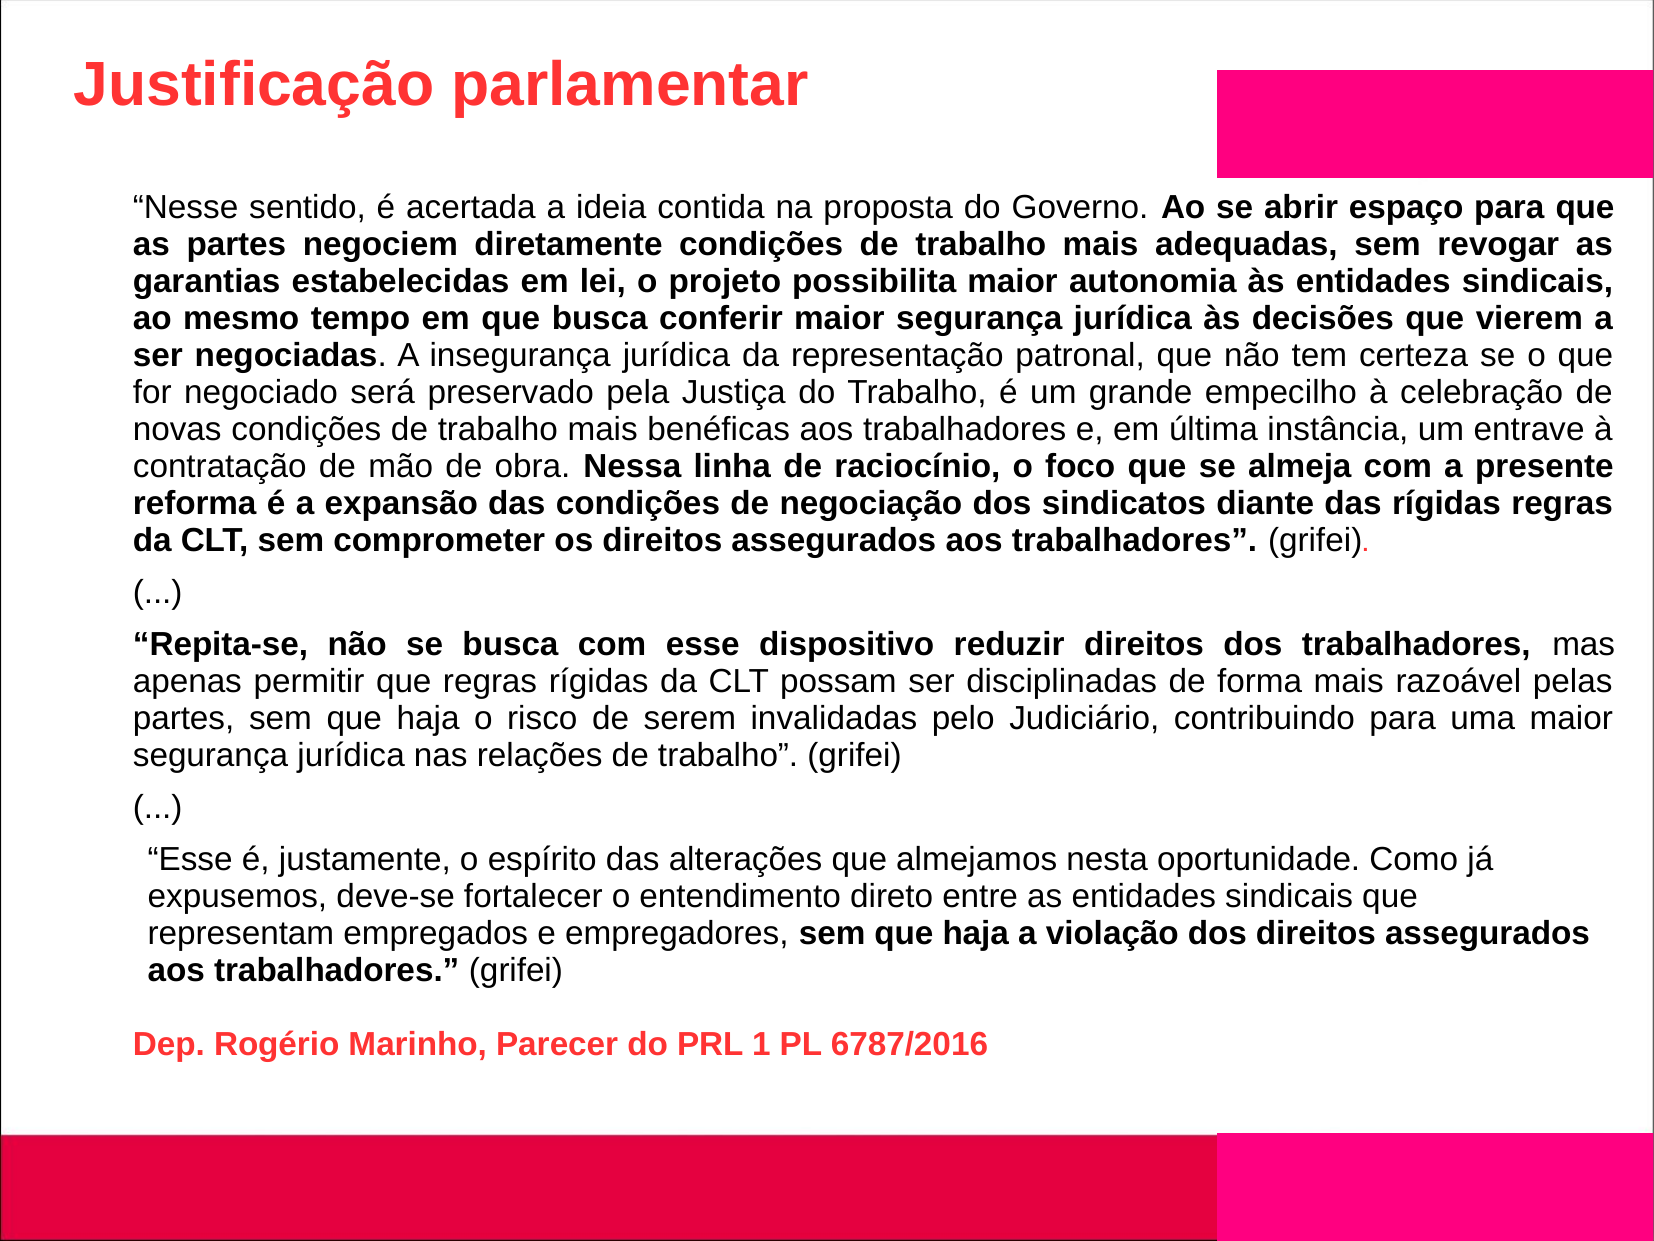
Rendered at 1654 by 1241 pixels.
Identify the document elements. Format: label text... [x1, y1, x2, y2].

text_box Justificação parlamentar “Nesse sentido, é acertada a ideia contida na proposta do Governo. Ao se abrir espaço para que as partes negociem diretamente condições de trabalho mais adequadas, sem revogar as garantias estabelecidas em lei, o projeto possibilita maior autonomia às entidades sindicais, ao mesmo tempo em que busca conferir maior segurança jurídica às decisões que vierem a ser negociadas. A insegurança jurídica da representação patronal, que não tem certeza se o que for negociado será preservado pela Justiça do Trabalho, é um grande empecilho à celebração de novas condições de trabalho mais benéficas aos trabalhadores e, em última instância, um entrave à contratação de mão de obra. Nessa linha de raciocínio, o foco que se almeja com a presente reforma é a expansão das condições de negociação dos sindicatos diante das rígidas regras da CLT, sem comprometer os direitos assegurados aos trabalhadores”. (grifei). (...) “Repita-se, não se busca com esse dispositivo reduzir direitos dos trabalhadores, mas apenas permitir que regras rígidas da CLT possam ser disciplinadas de forma mais razoável pelas partes, sem que haja o risco de serem invalidadas pelo Judiciário, contribuindo para uma maior segurança jurídica nas relações de trabalho”. (grifei) (...) “Esse é, justamente, o espírito das alterações que almejamos nesta oportunidade. Como já expusemos, deve-se fortalecer o entendimento direto entre as entidades sindicais que representam empregados e empregadores, sem que haja a violação dos direitos assegurados aos trabalhadores.” (grifei) Dep. Rogério Marinho, Parecer do PRL 1 PL 6787/2016 [59, 41, 1630, 1241]
picture [0, 0, 1654, 1241]
